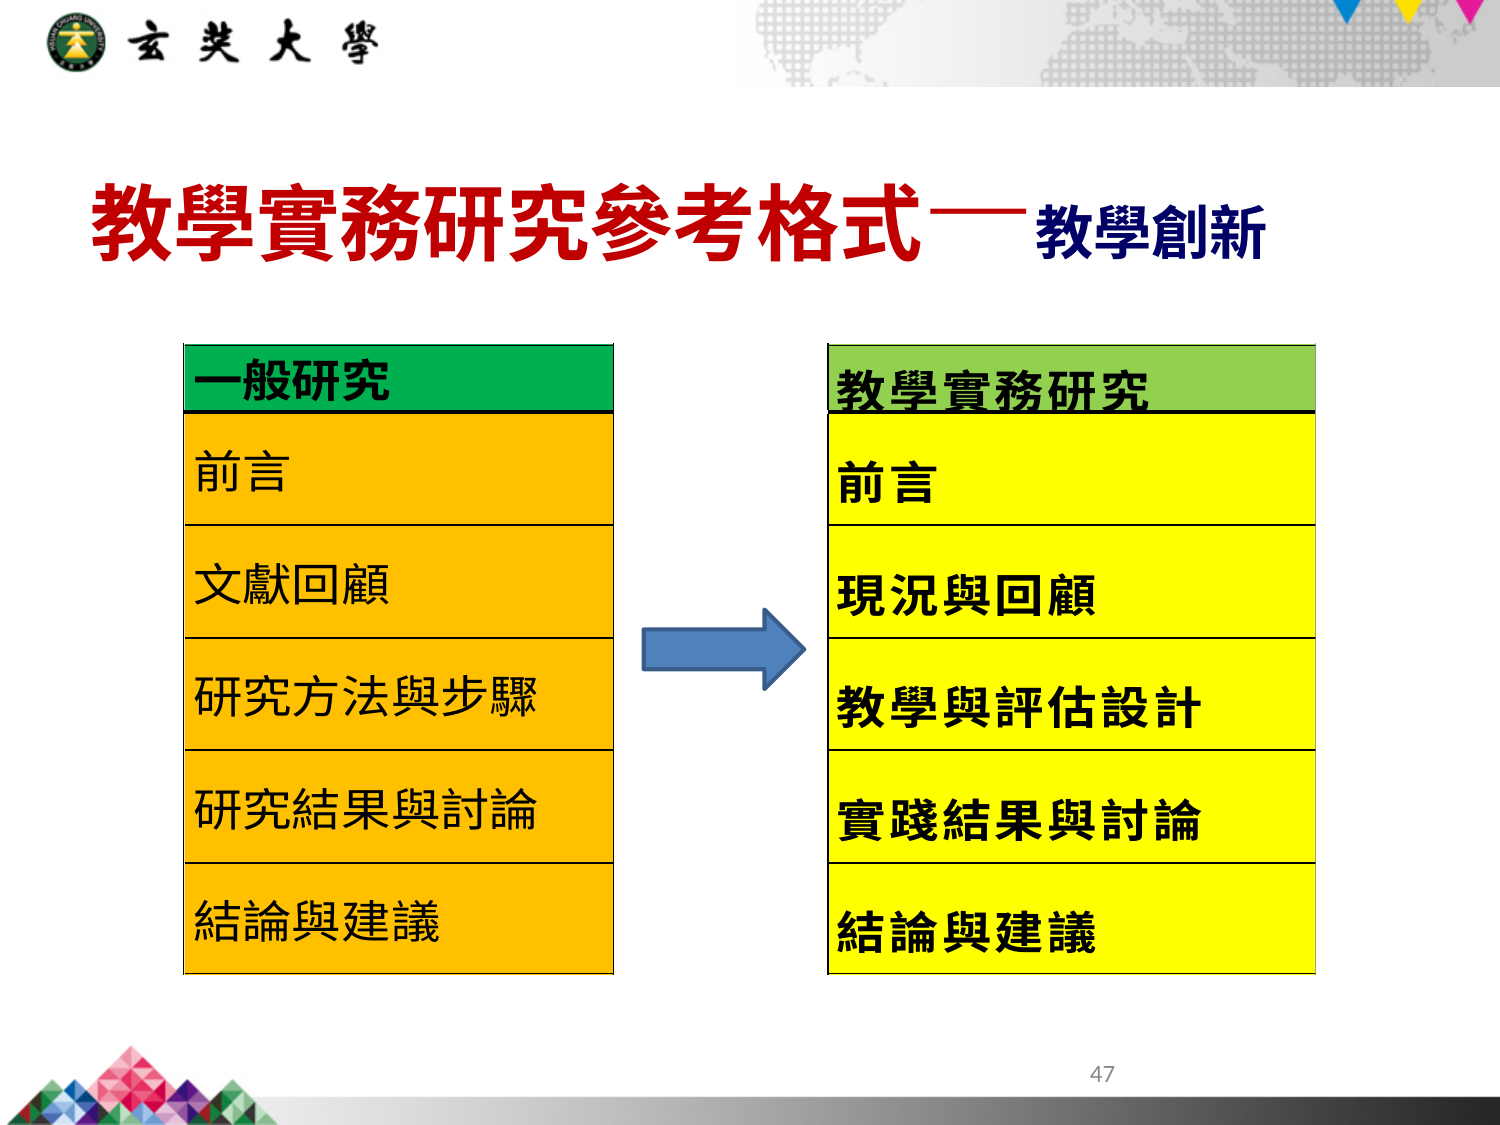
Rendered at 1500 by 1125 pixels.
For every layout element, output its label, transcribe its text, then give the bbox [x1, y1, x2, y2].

chart [182, 343, 1318, 977]
text_box [75, 317, 1426, 988]
text_box 47 [1074, 1042, 1426, 1103]
text_box 教學實務研究參考格式—教學創新 [75, 115, 1426, 304]
